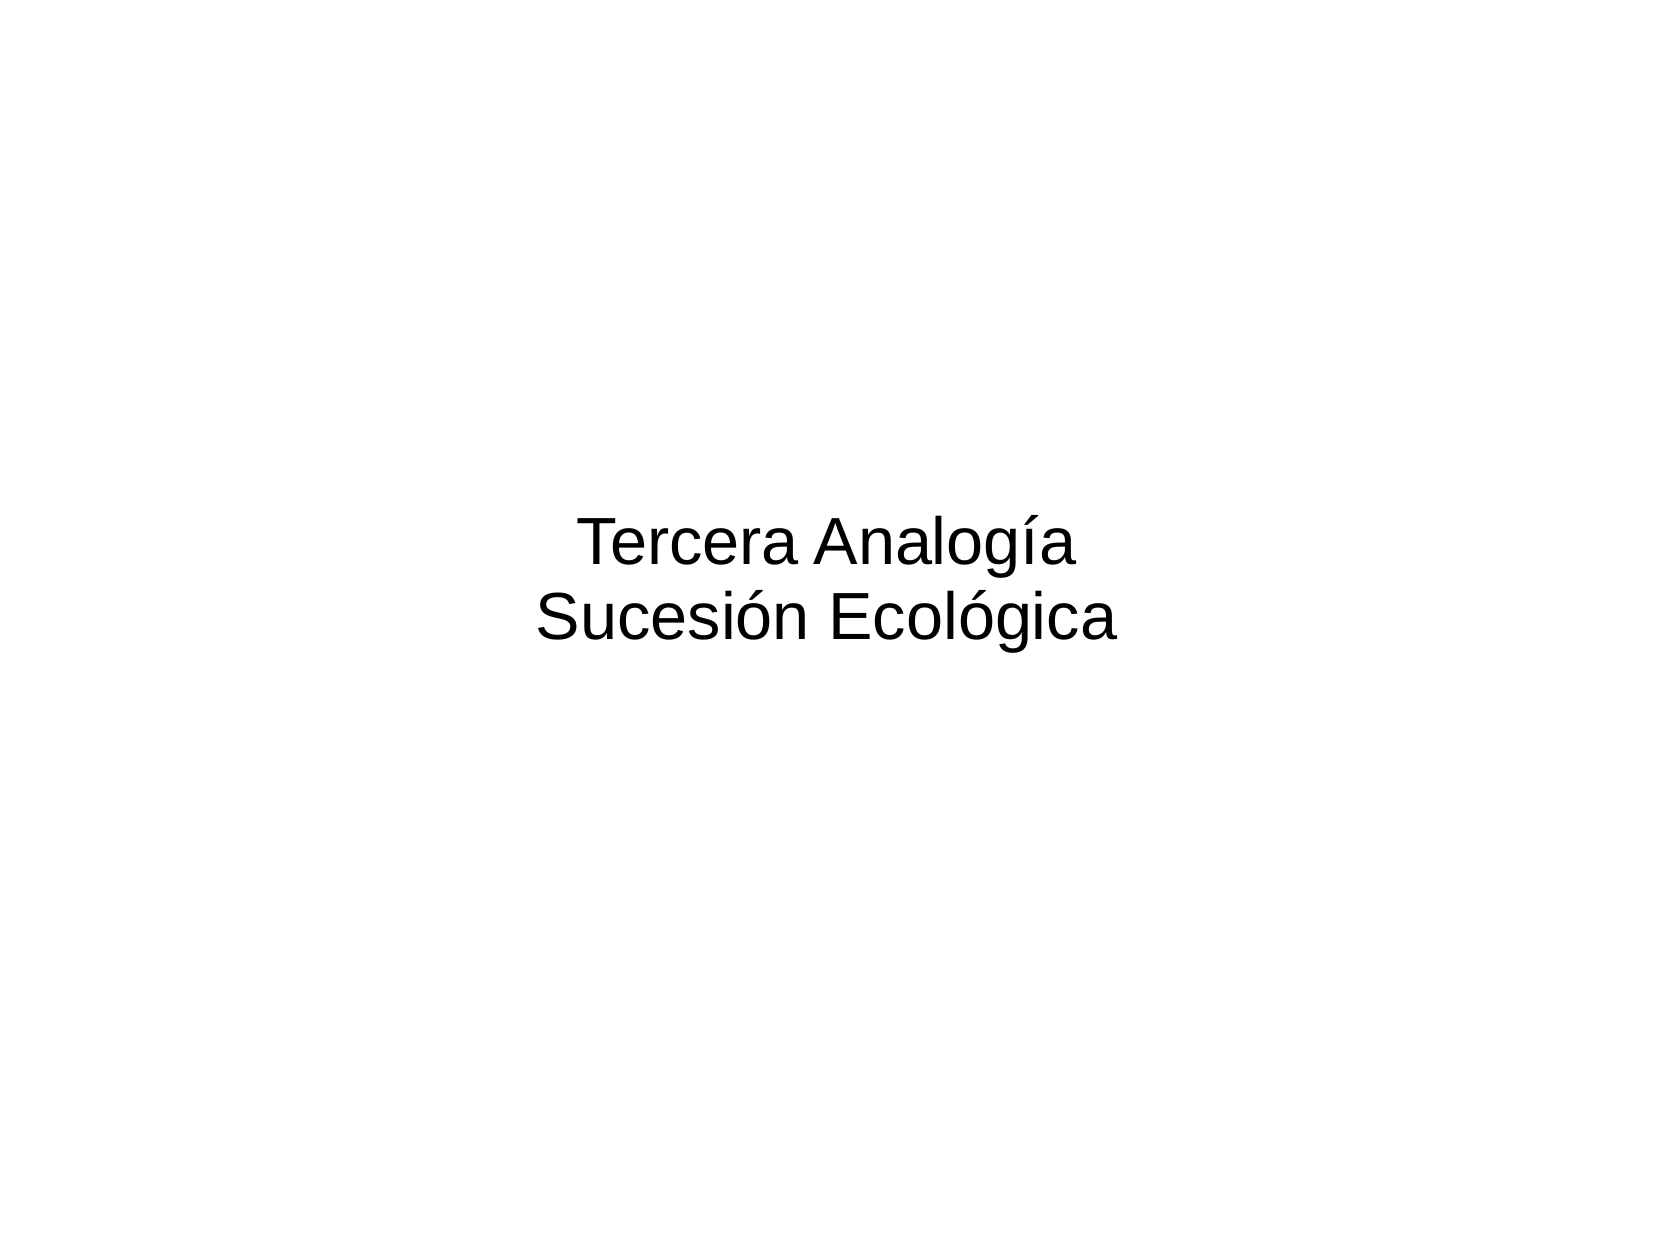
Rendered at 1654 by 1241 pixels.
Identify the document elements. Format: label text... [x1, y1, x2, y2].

subtitle Tercera Analogía Sucesión Ecológica [82, 49, 1571, 1109]
